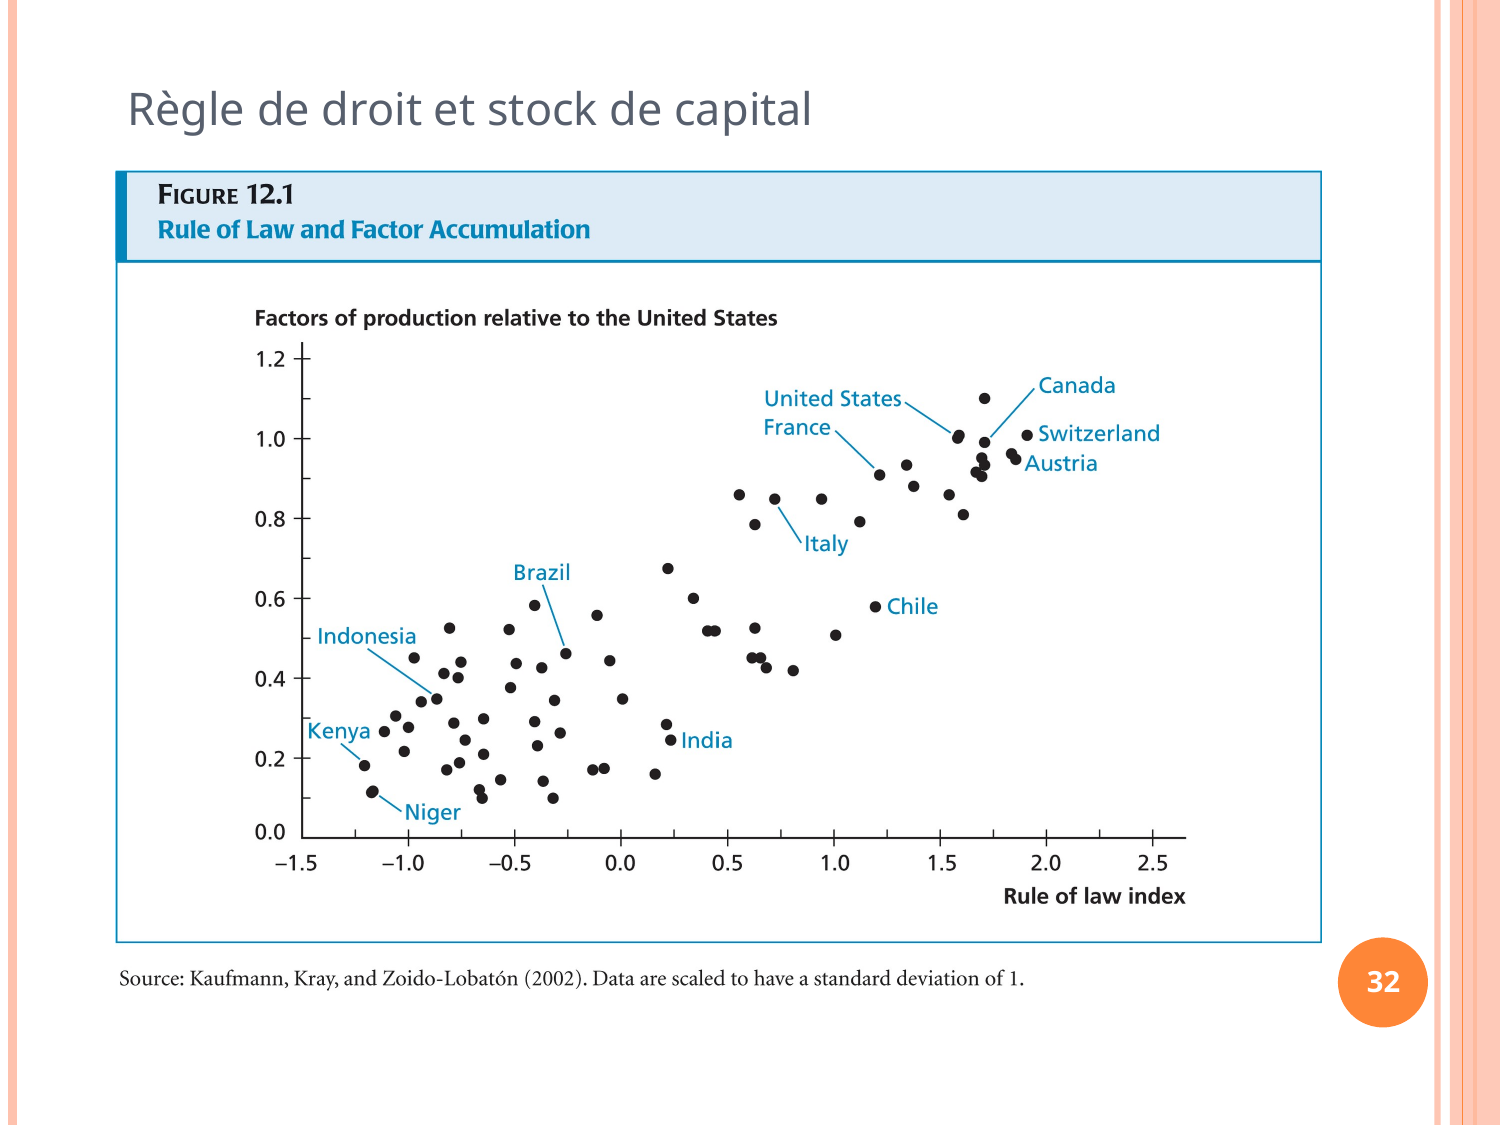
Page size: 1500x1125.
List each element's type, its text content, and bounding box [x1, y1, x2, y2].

slide_number <numéro> [1333, 940, 1434, 1027]
title Règle de droit et stock de capital [112, 72, 1500, 142]
picture [115, 170, 1320, 259]
picture [115, 263, 1322, 991]
